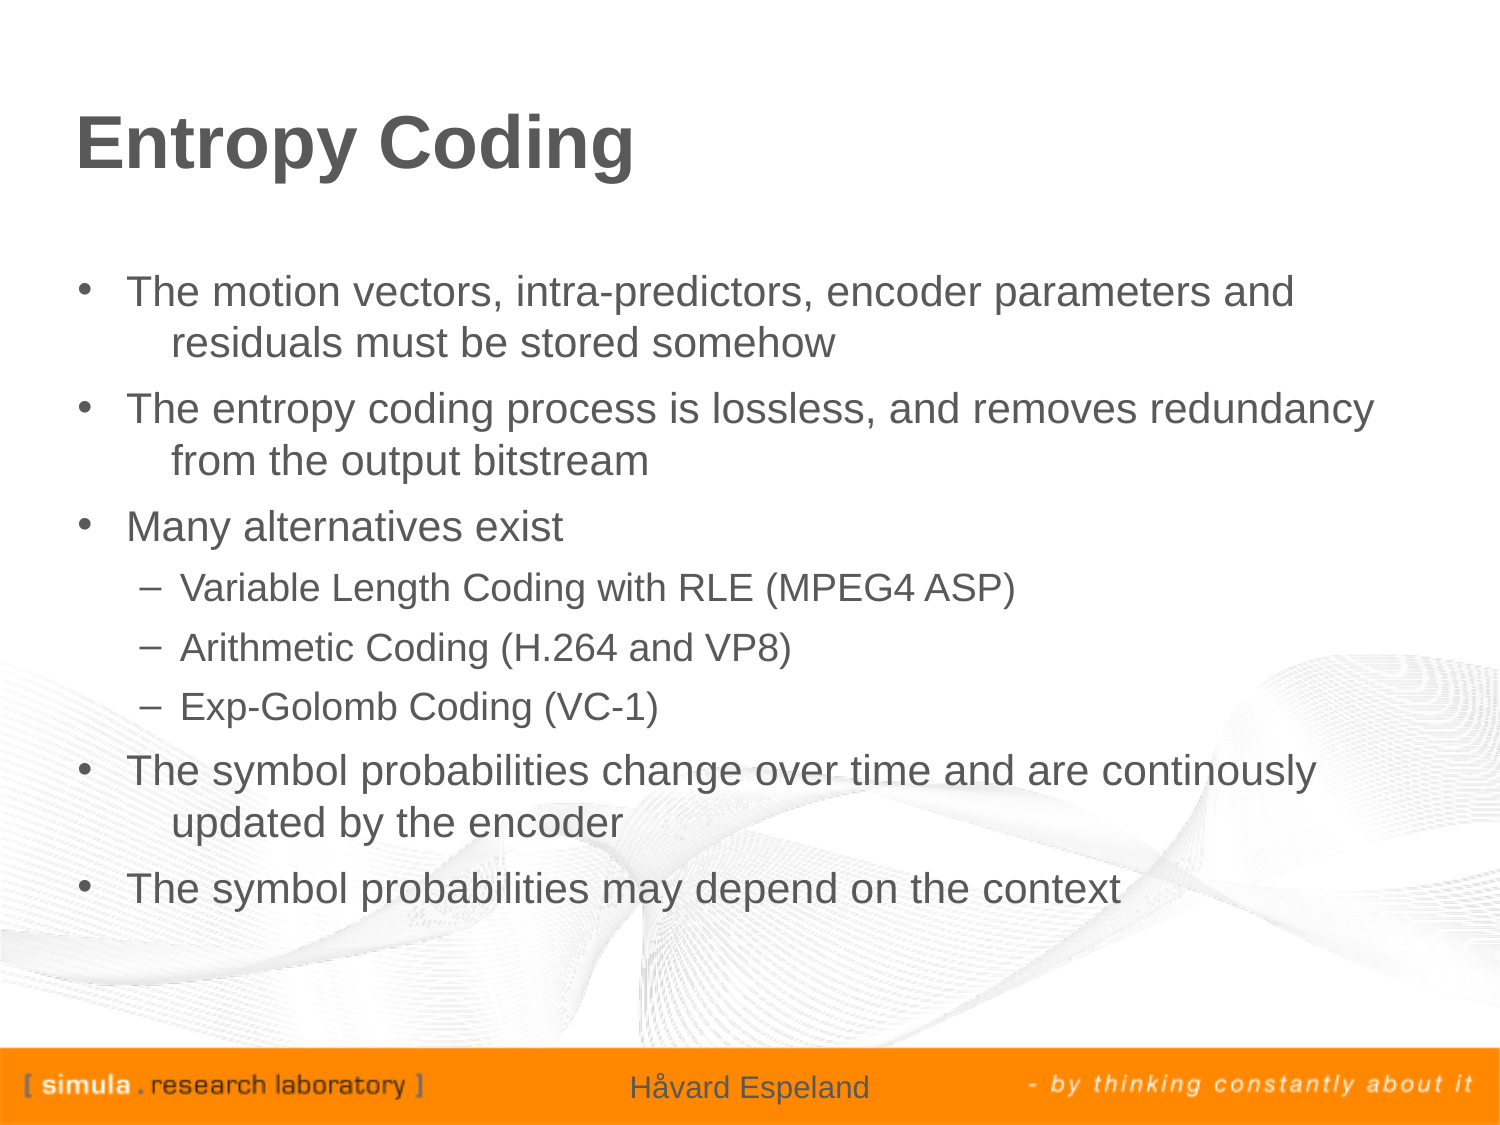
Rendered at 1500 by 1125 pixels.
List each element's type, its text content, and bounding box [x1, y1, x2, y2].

title Entropy Coding [75, 44, 1425, 233]
picture [0, 654, 1500, 1125]
list The motion vectors, intra-predictors, encoder parameters and residuals must be stored somehow The entropy coding process is lossless, and removes redundancy from the output bitstream Many alternatives exist Variable Length Coding with RLE (MPEG4 ASP) Arithmetic Coding (H.264 and VP8) Exp-Golomb Coding (VC-1) The symbol probabilities change over time and are continously updated by the encoder The symbol probabilities may depend on the context [75, 263, 1425, 916]
